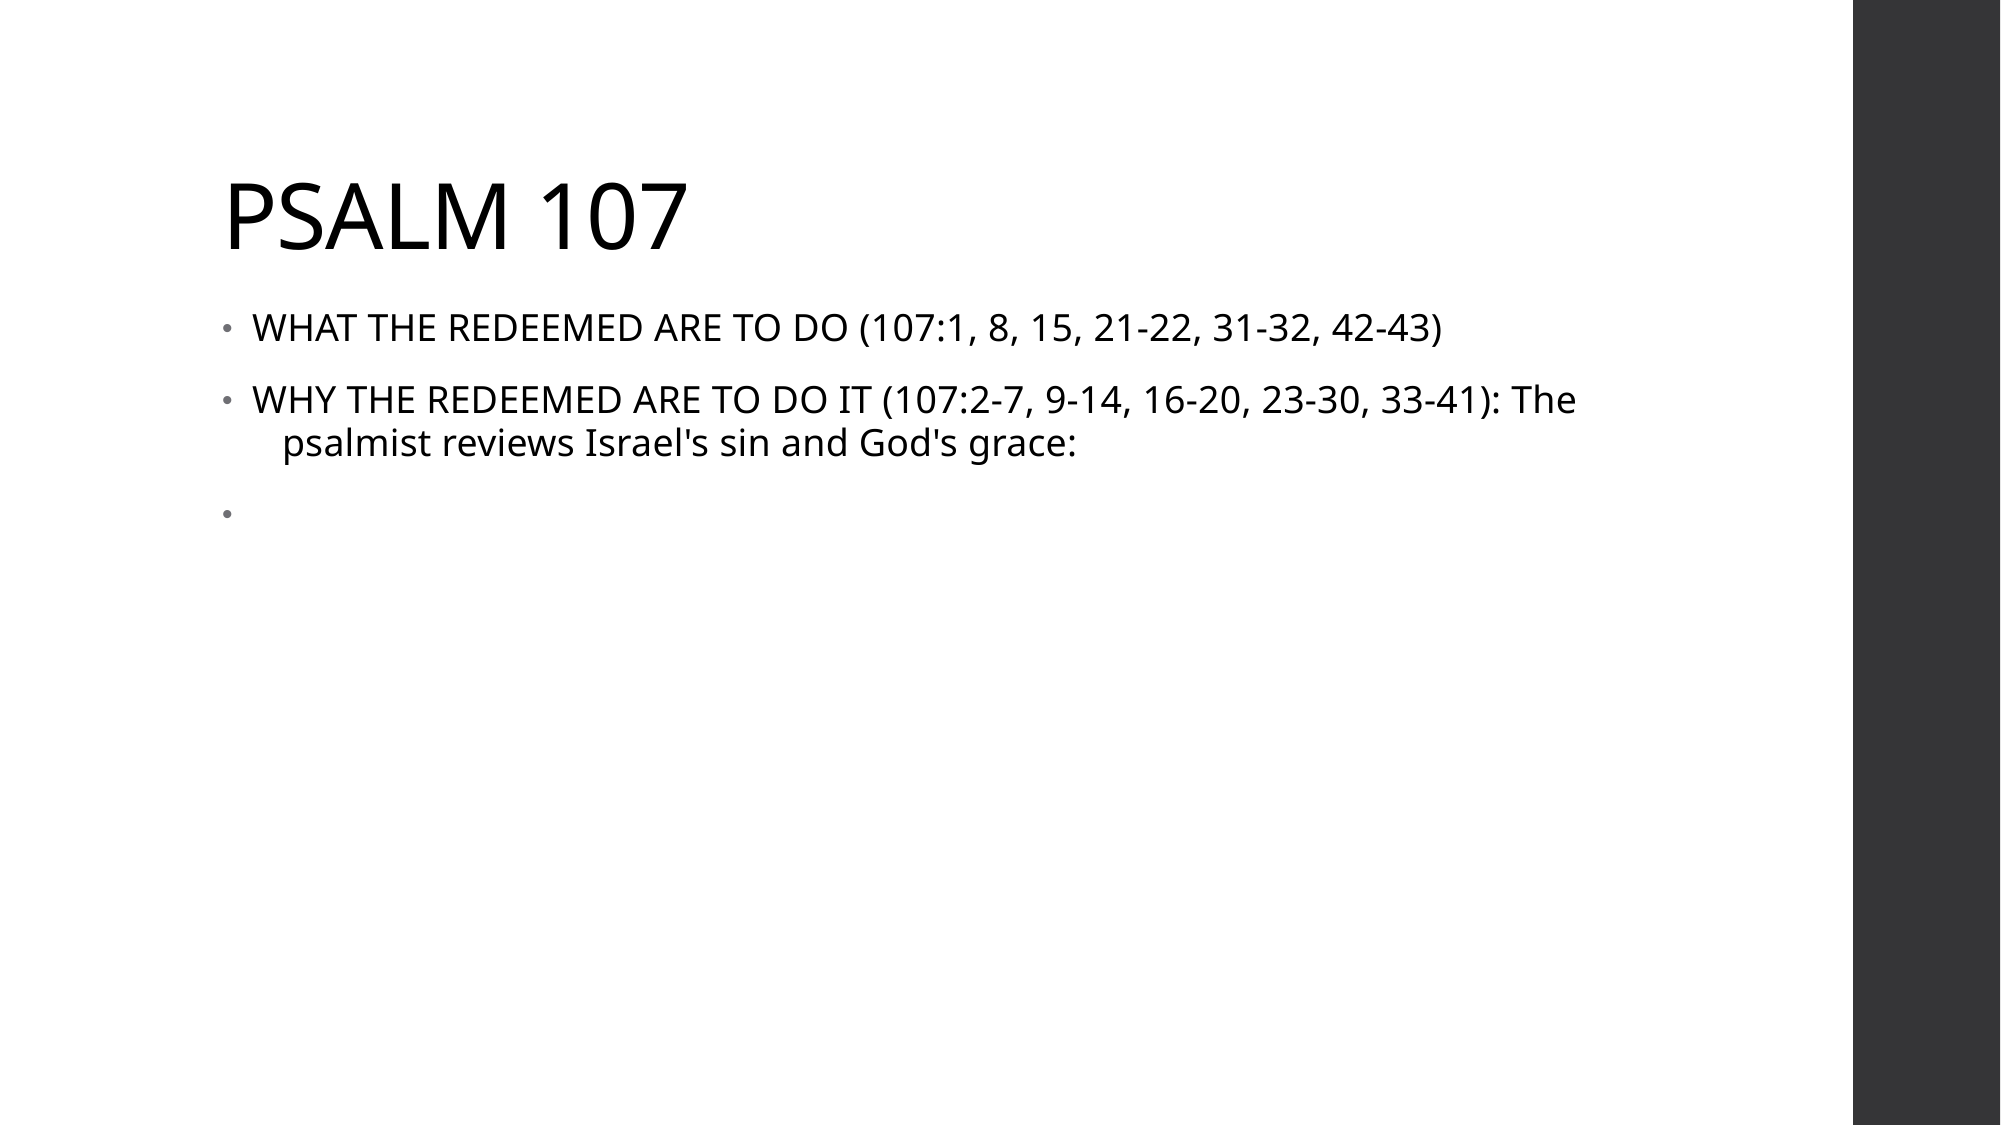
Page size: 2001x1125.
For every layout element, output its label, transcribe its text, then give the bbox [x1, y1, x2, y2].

title PSALM 107 [206, 60, 1797, 278]
list WHAT THE REDEEMED ARE TO DO (107:1, 8, 15, 21-22, 31-32, 42-43) WHY THE REDEEMED ARE TO DO IT (107:2-7, 9-14, 16-20, 23-30, 33-41): The psalmist reviews Israel's sin and God's grace: [206, 299, 1617, 1014]
